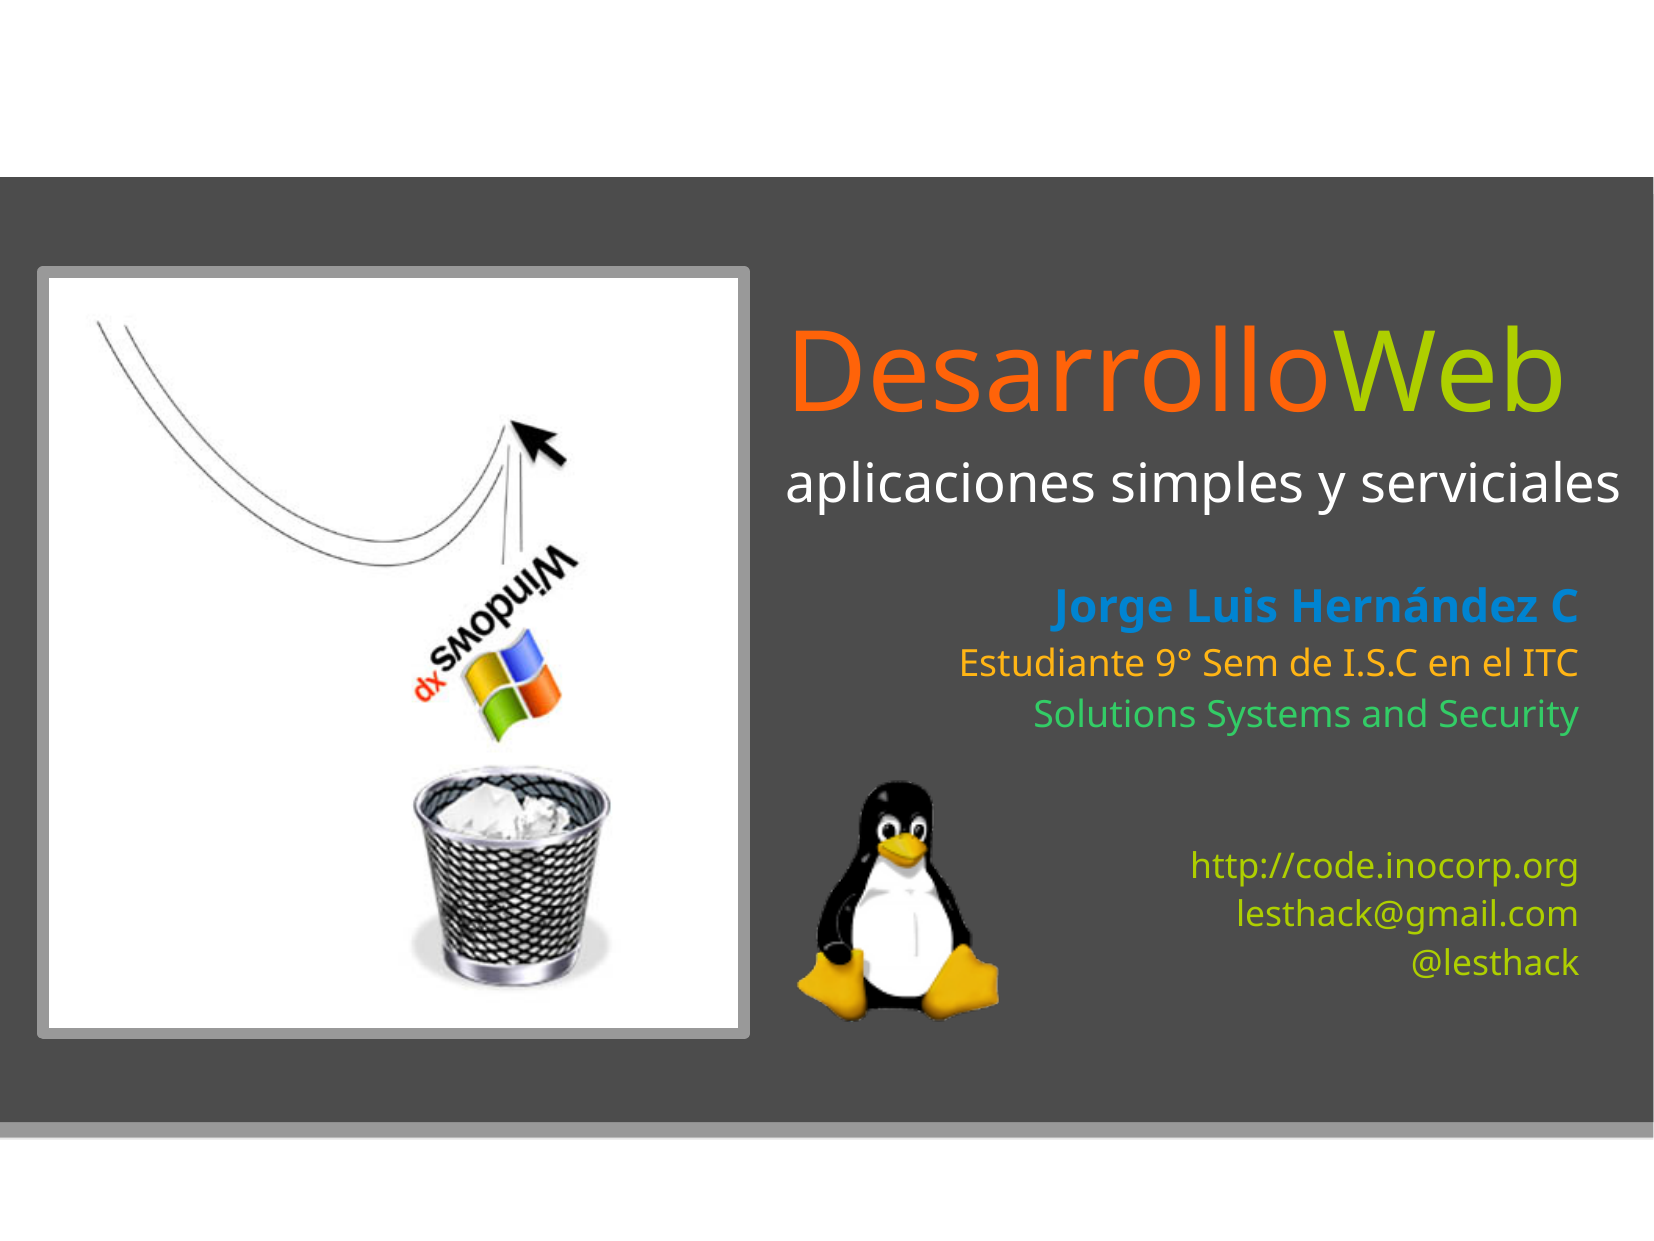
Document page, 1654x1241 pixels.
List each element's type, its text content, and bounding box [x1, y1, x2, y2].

text_box Jorge Luis Hernández C Estudiante 9° Sem de I.S.C en el ITC Solutions Systems and Security [915, 566, 1595, 725]
picture [49, 277, 739, 1028]
picture [795, 779, 1004, 1024]
text_box http://code.inocorp.org lesthack@gmail.com @lesthack [1033, 832, 1595, 972]
title DesarrolloWeb aplicaciones simples y serviciales [785, 271, 1630, 538]
